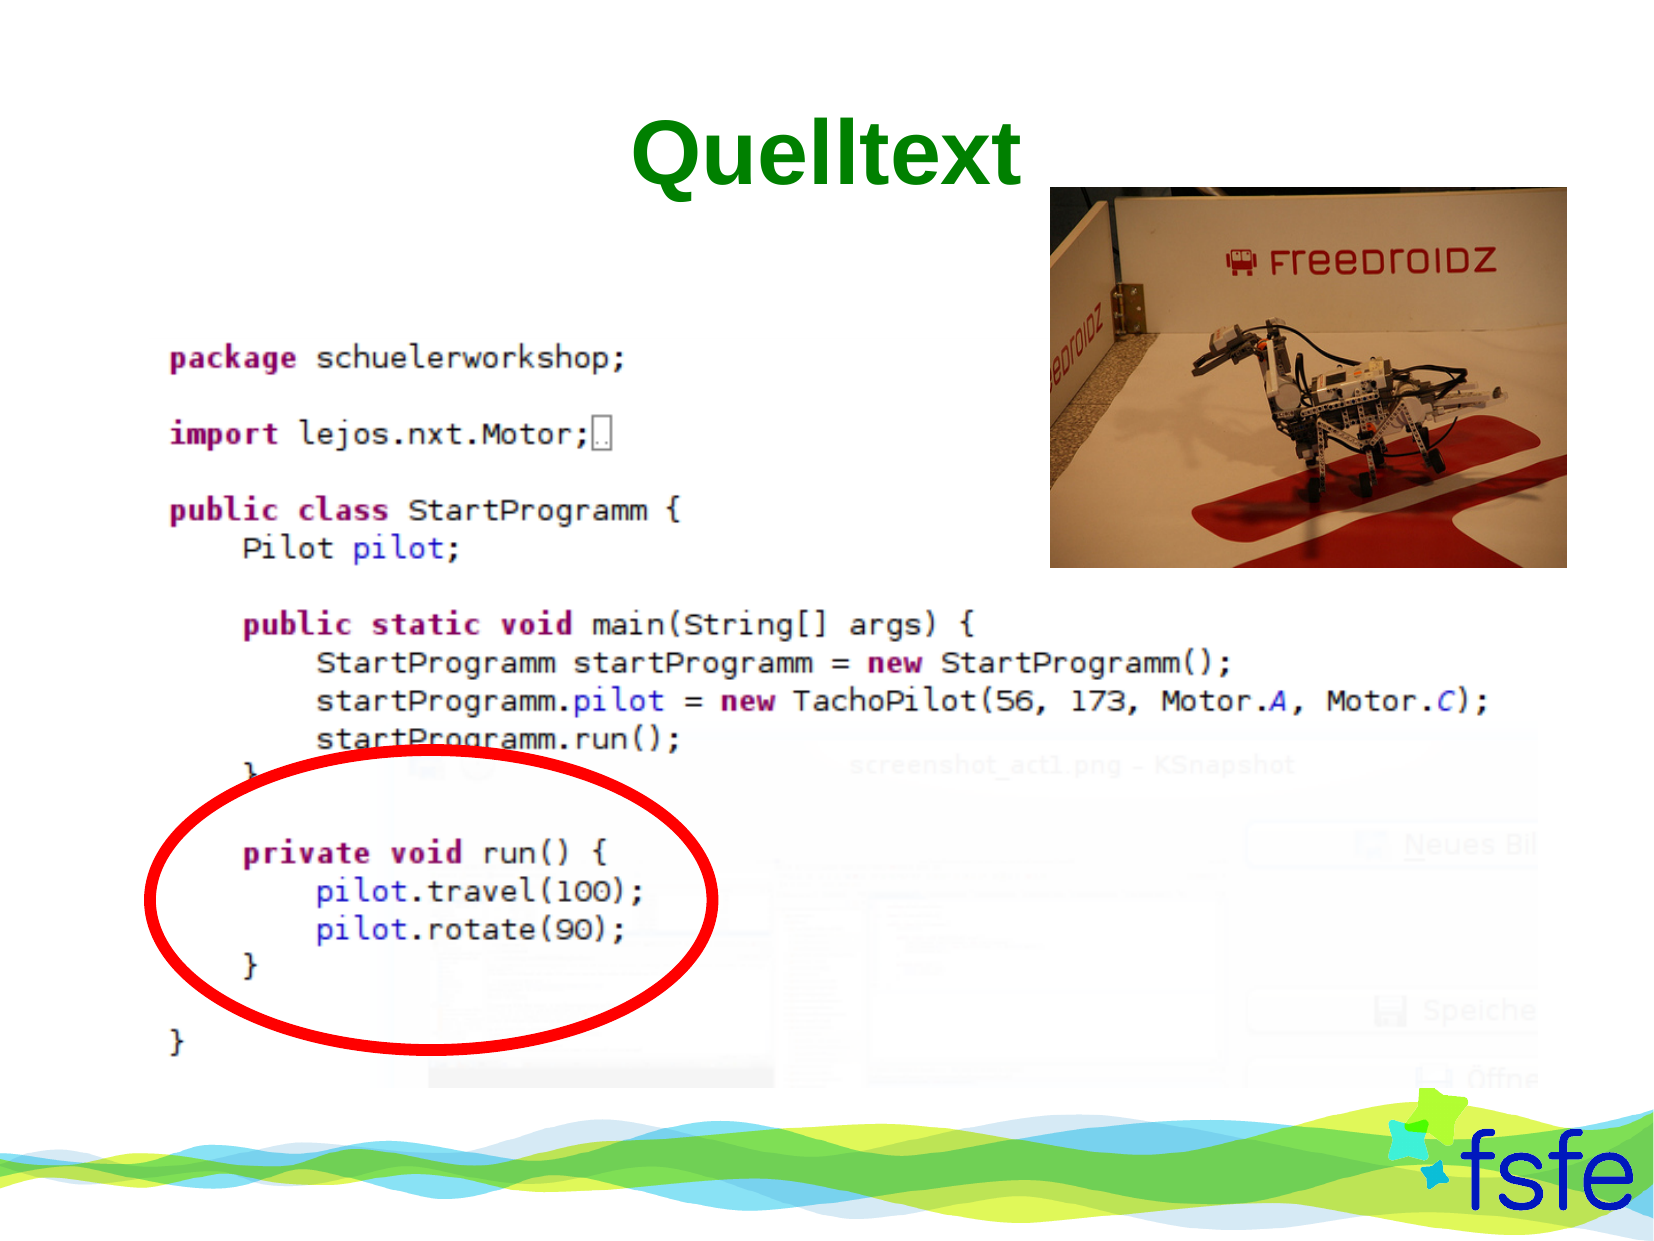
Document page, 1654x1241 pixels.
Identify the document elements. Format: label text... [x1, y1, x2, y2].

title Quelltext [82, 49, 1571, 257]
picture [0, 187, 1654, 1241]
picture [156, 756, 706, 1044]
